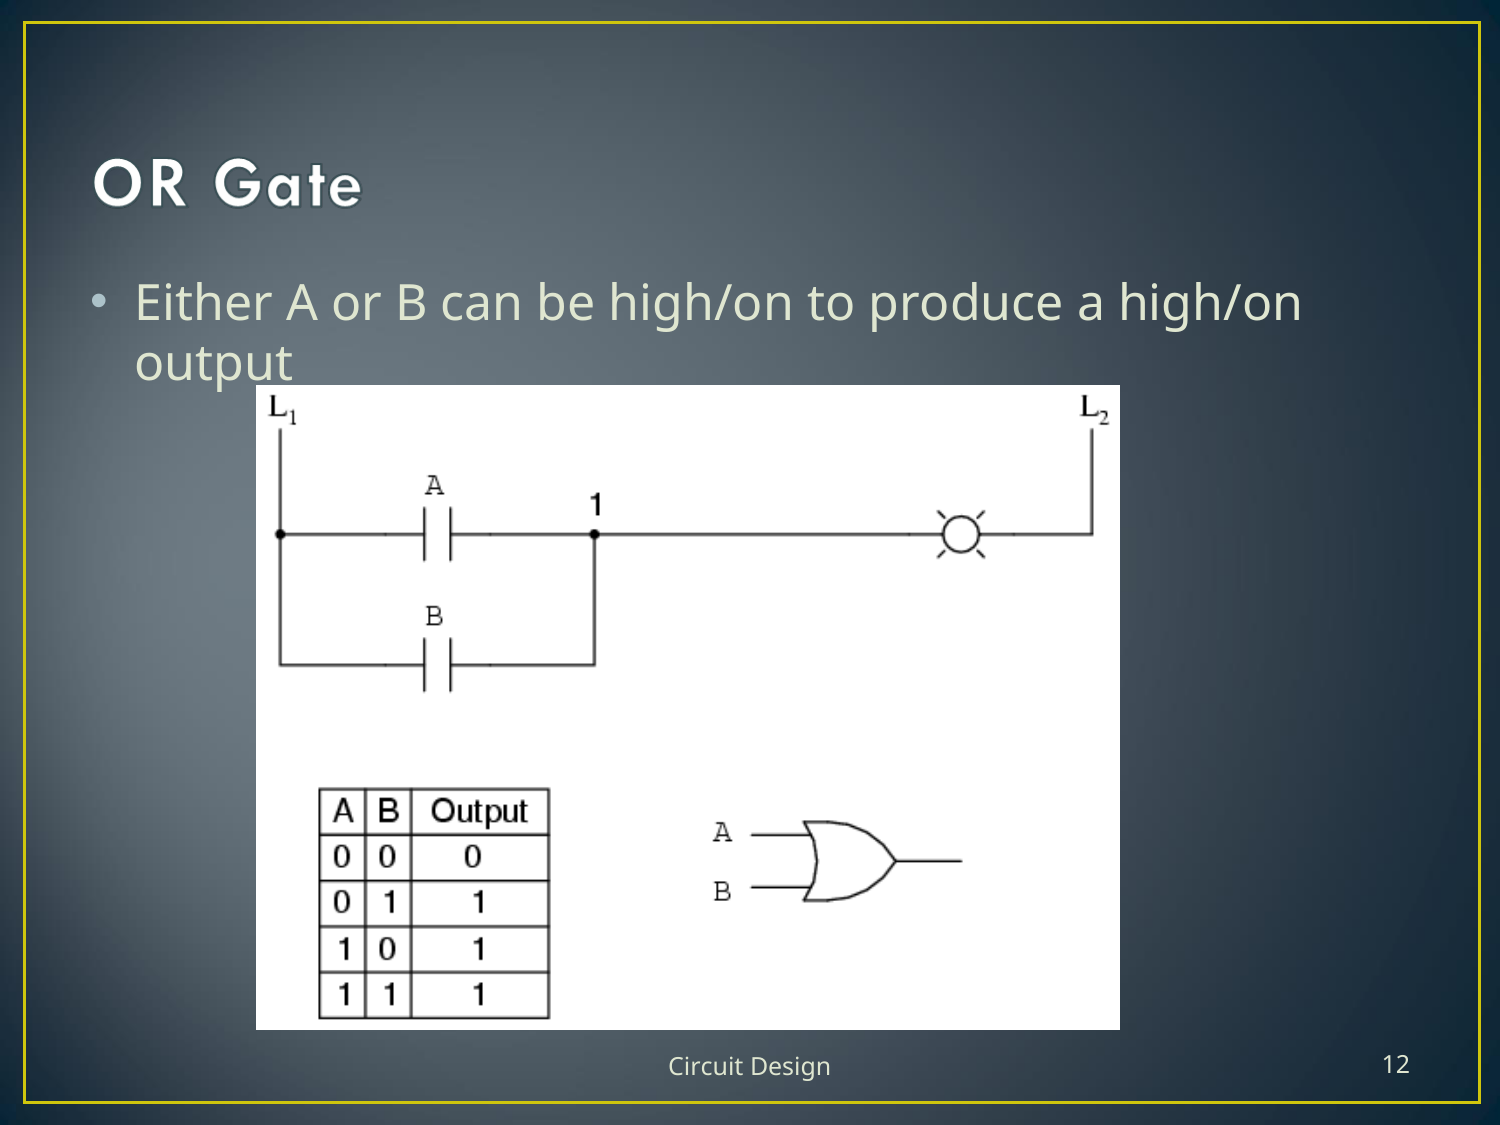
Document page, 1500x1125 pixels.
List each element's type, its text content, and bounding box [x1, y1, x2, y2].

text_box Circuit Design [464, 1035, 1036, 1096]
text_box <number> [1074, 1035, 1426, 1096]
list Either A or B can be high/on to produce a high/on output [75, 262, 1426, 386]
picture [0, 0, 1500, 1125]
text_box [45, 45, 1426, 272]
